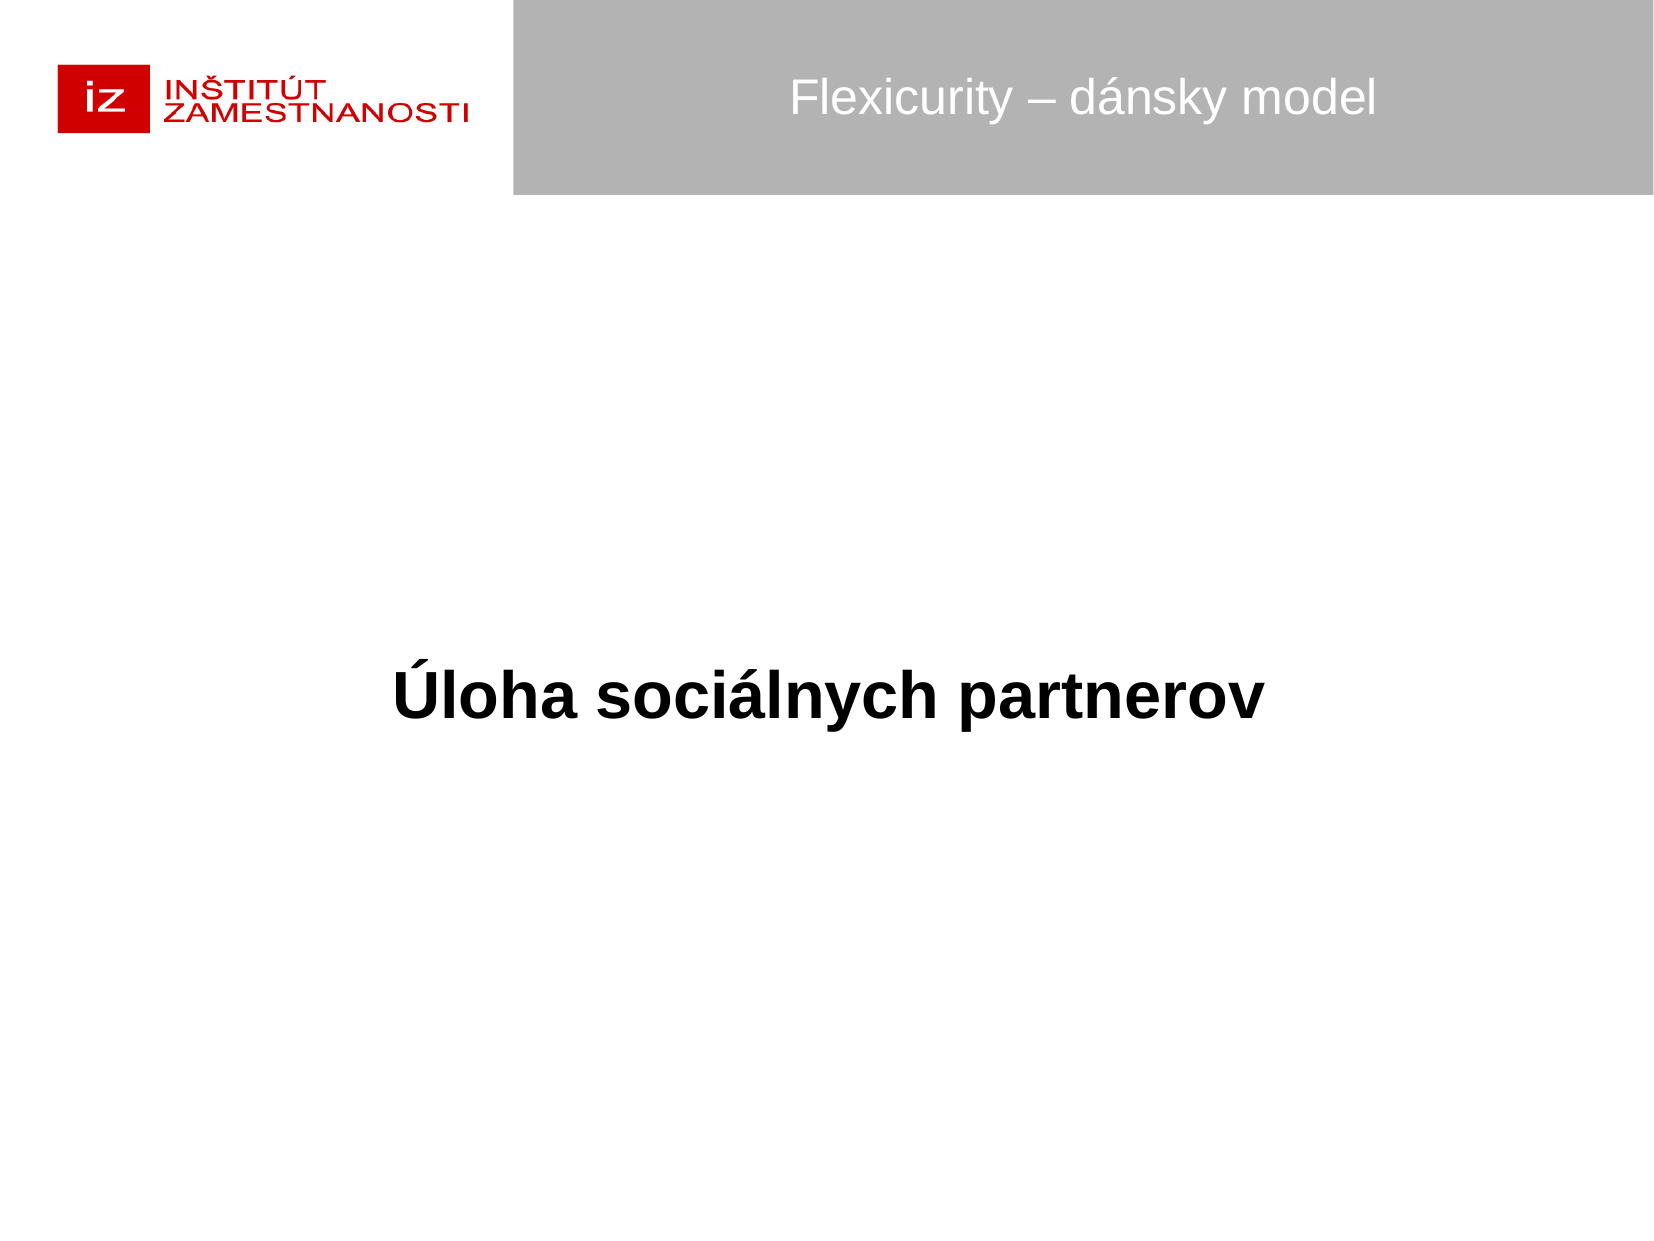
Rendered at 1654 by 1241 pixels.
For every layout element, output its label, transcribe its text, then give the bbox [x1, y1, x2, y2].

text_box Flexicurity – dánsky model [513, 0, 1654, 195]
text_box [0, 0, 1654, 196]
list Úloha sociálnych partnerov [123, 346, 1536, 1214]
picture [6, 5, 513, 189]
